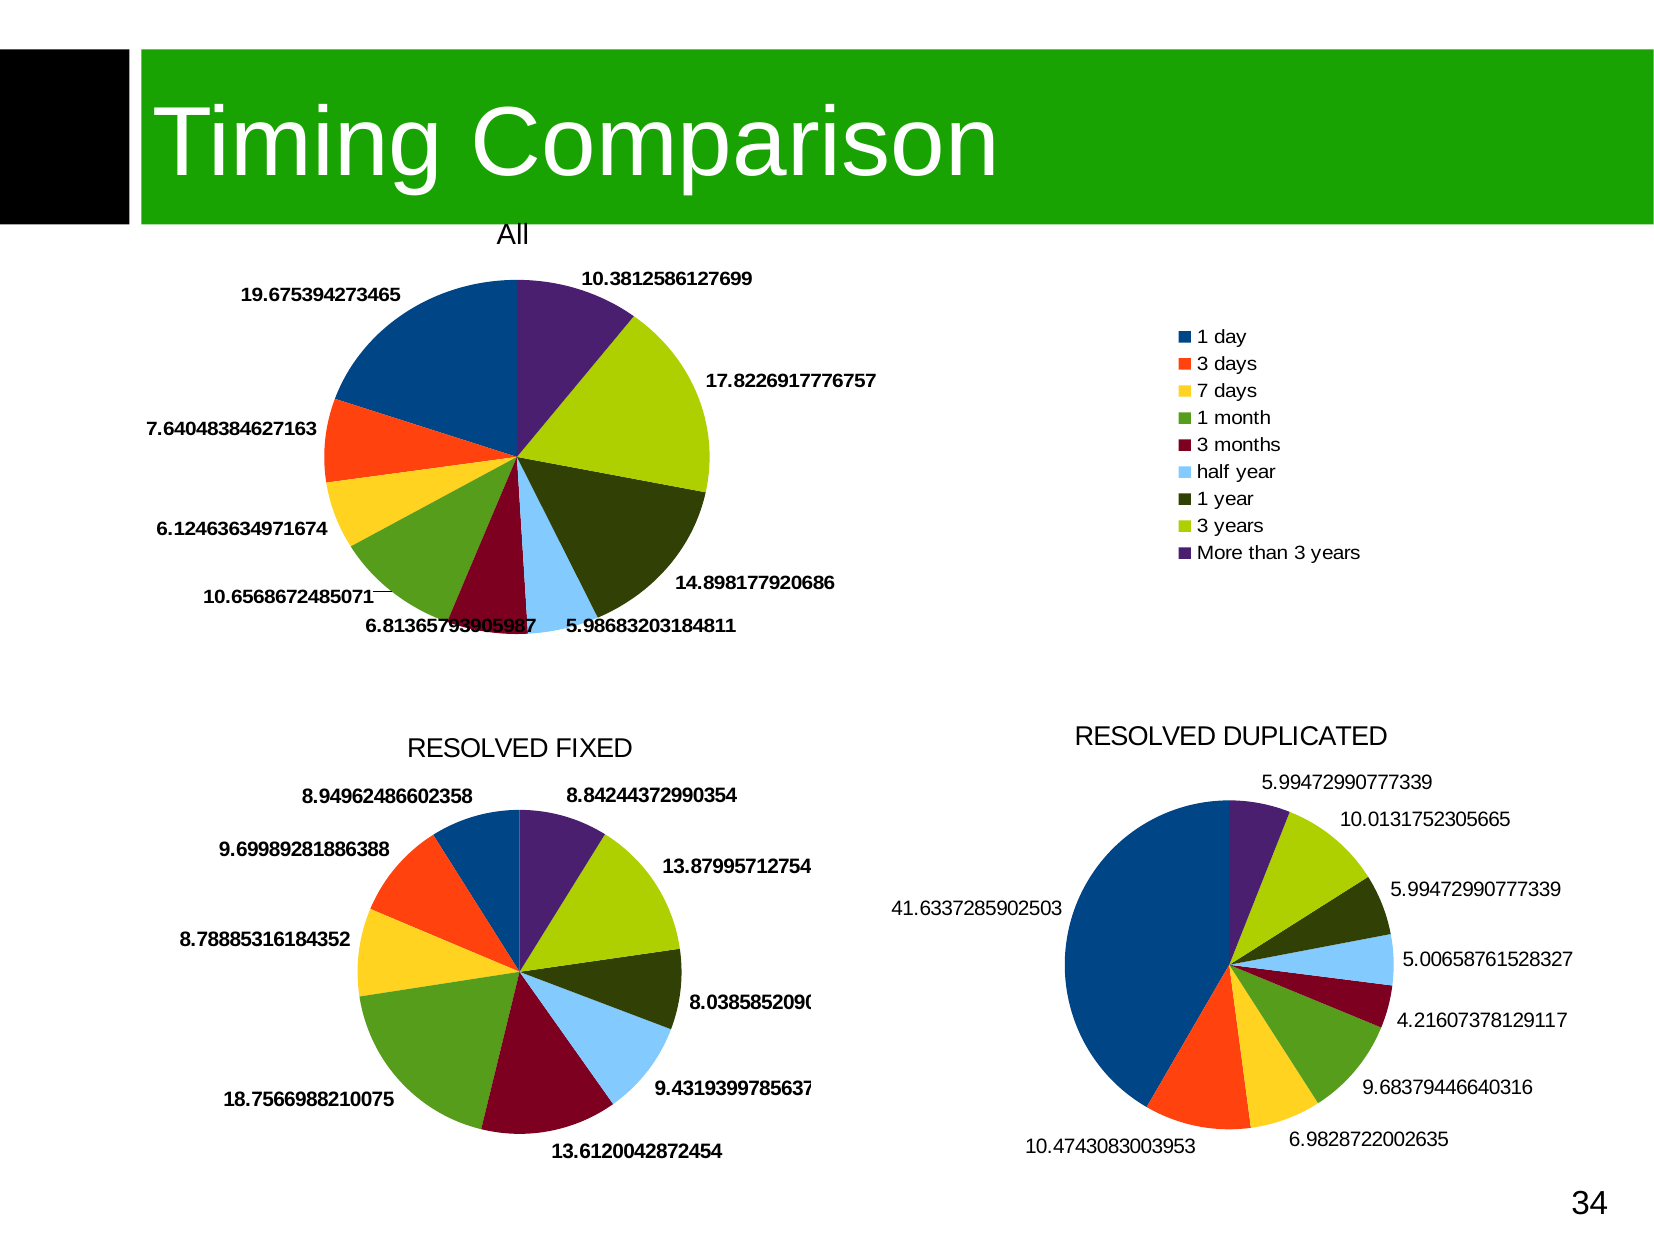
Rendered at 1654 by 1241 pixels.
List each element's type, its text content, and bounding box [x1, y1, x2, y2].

text_box All [448, 210, 674, 259]
title Timing Comparison [152, 72, 1654, 211]
chart [106, 696, 1651, 1174]
chart [118, 259, 1595, 662]
